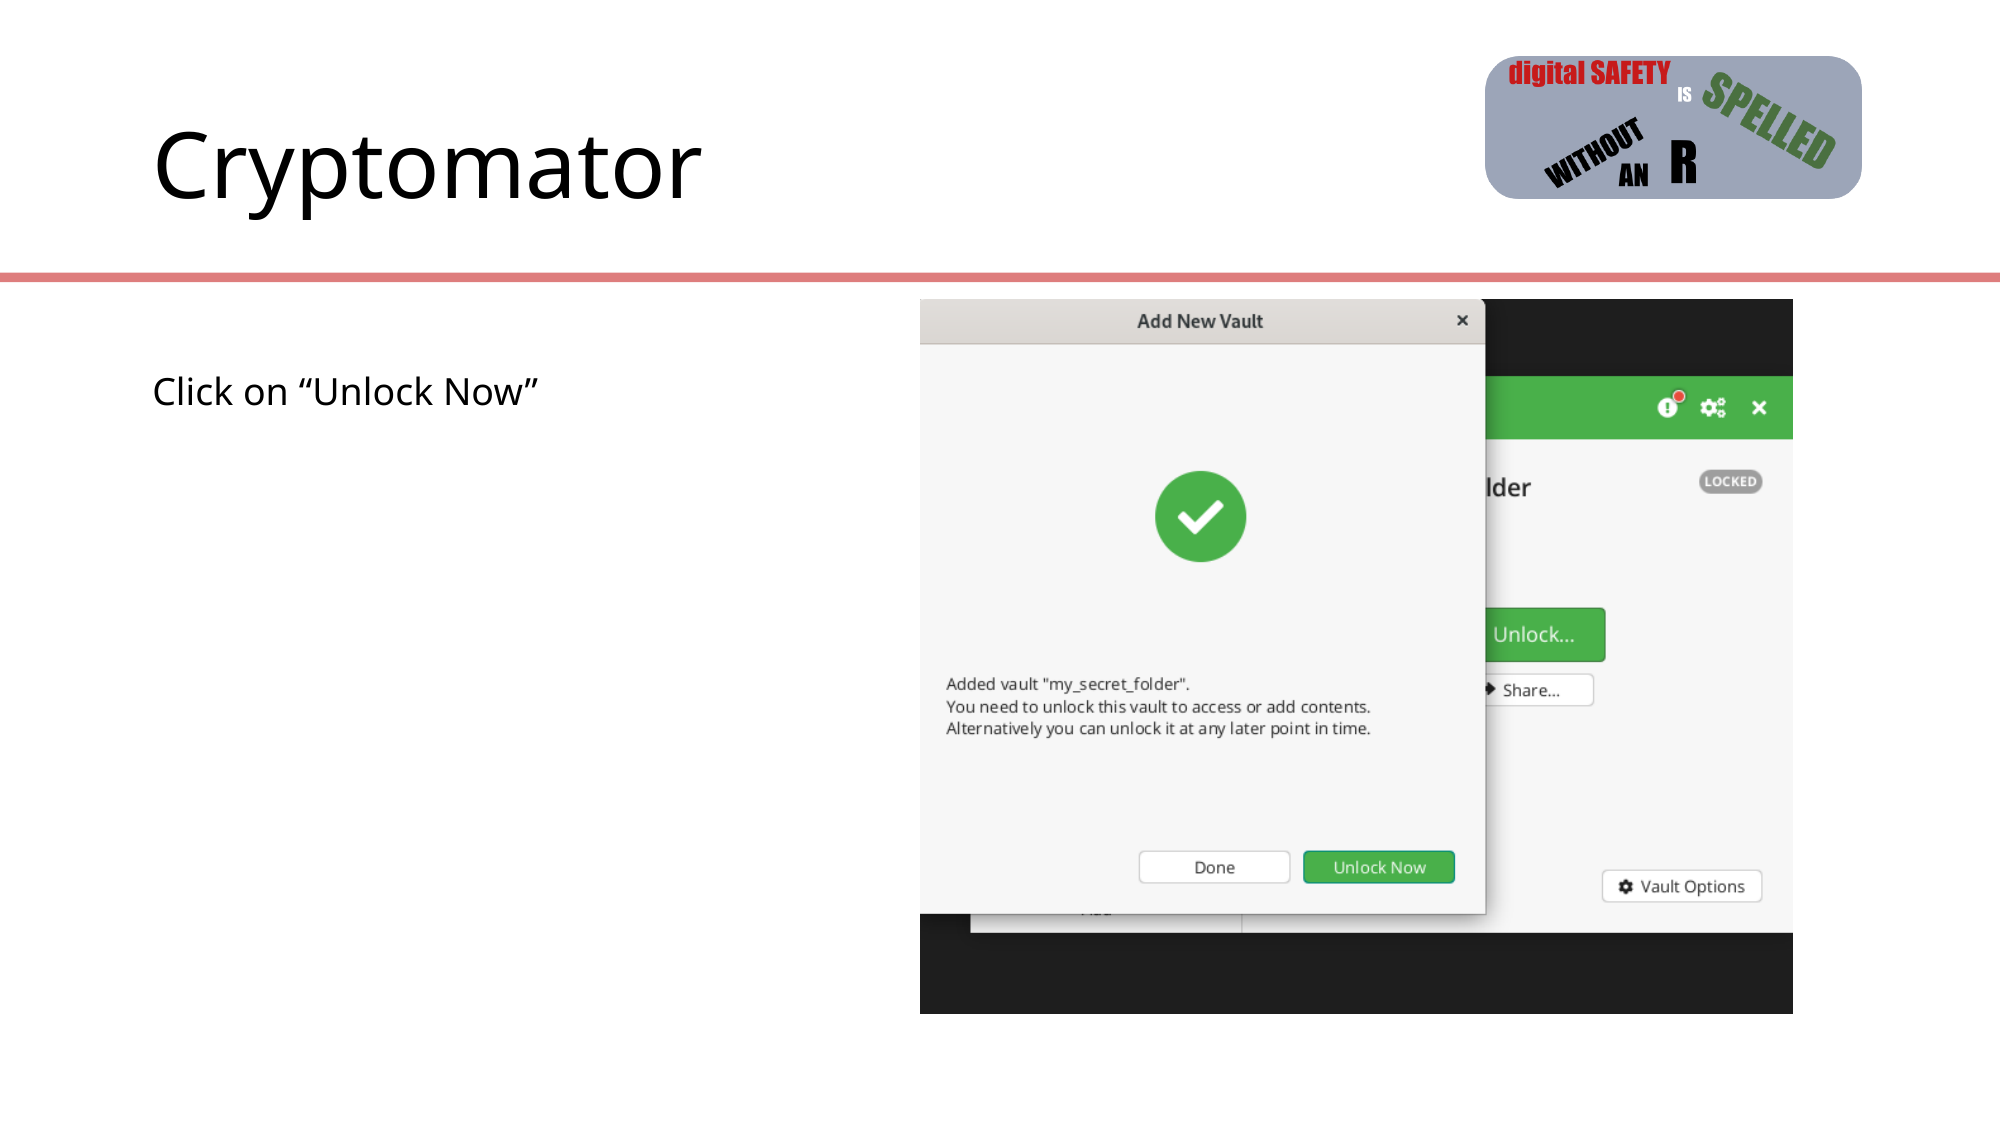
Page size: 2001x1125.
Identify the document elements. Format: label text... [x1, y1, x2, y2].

title Cryptomator [137, 59, 1863, 278]
picture [920, 299, 1793, 1014]
text_box Click on “Unlock Now” [137, 360, 797, 421]
